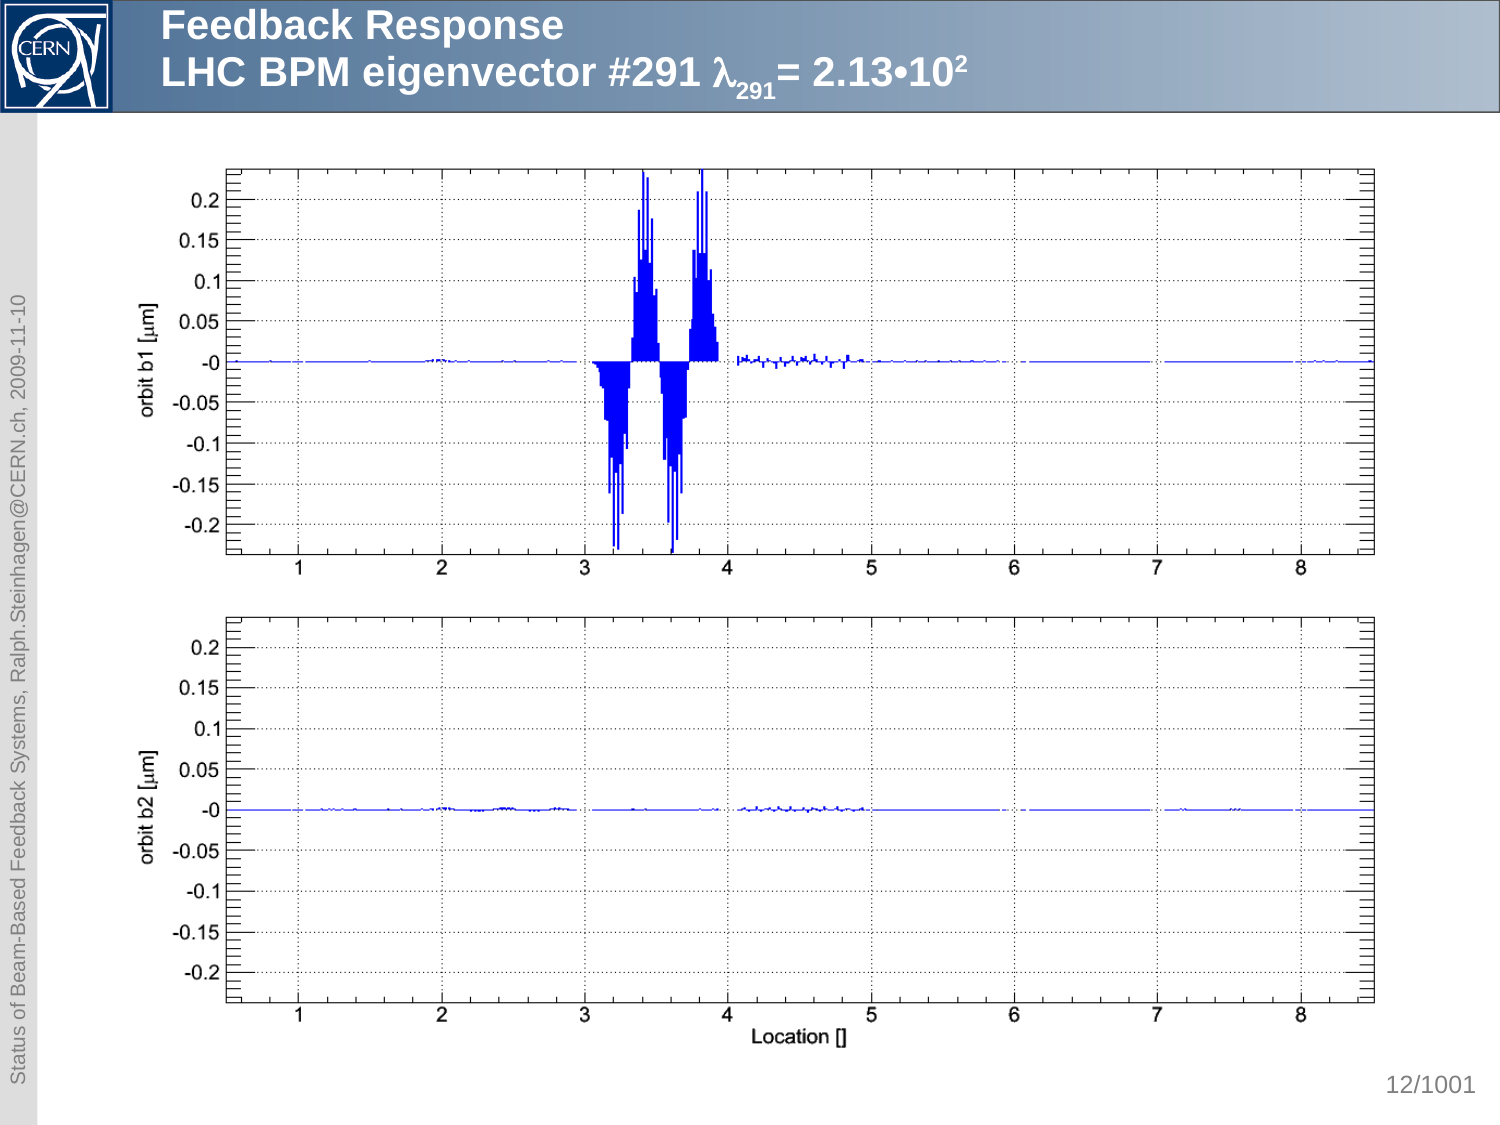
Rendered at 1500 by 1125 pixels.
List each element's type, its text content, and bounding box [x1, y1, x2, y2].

picture [0, 0, 113, 113]
picture [96, 160, 1400, 1063]
title Feedback Response LHC BPM eigenvector #291 l291= 2.13•102 [160, 0, 1340, 108]
